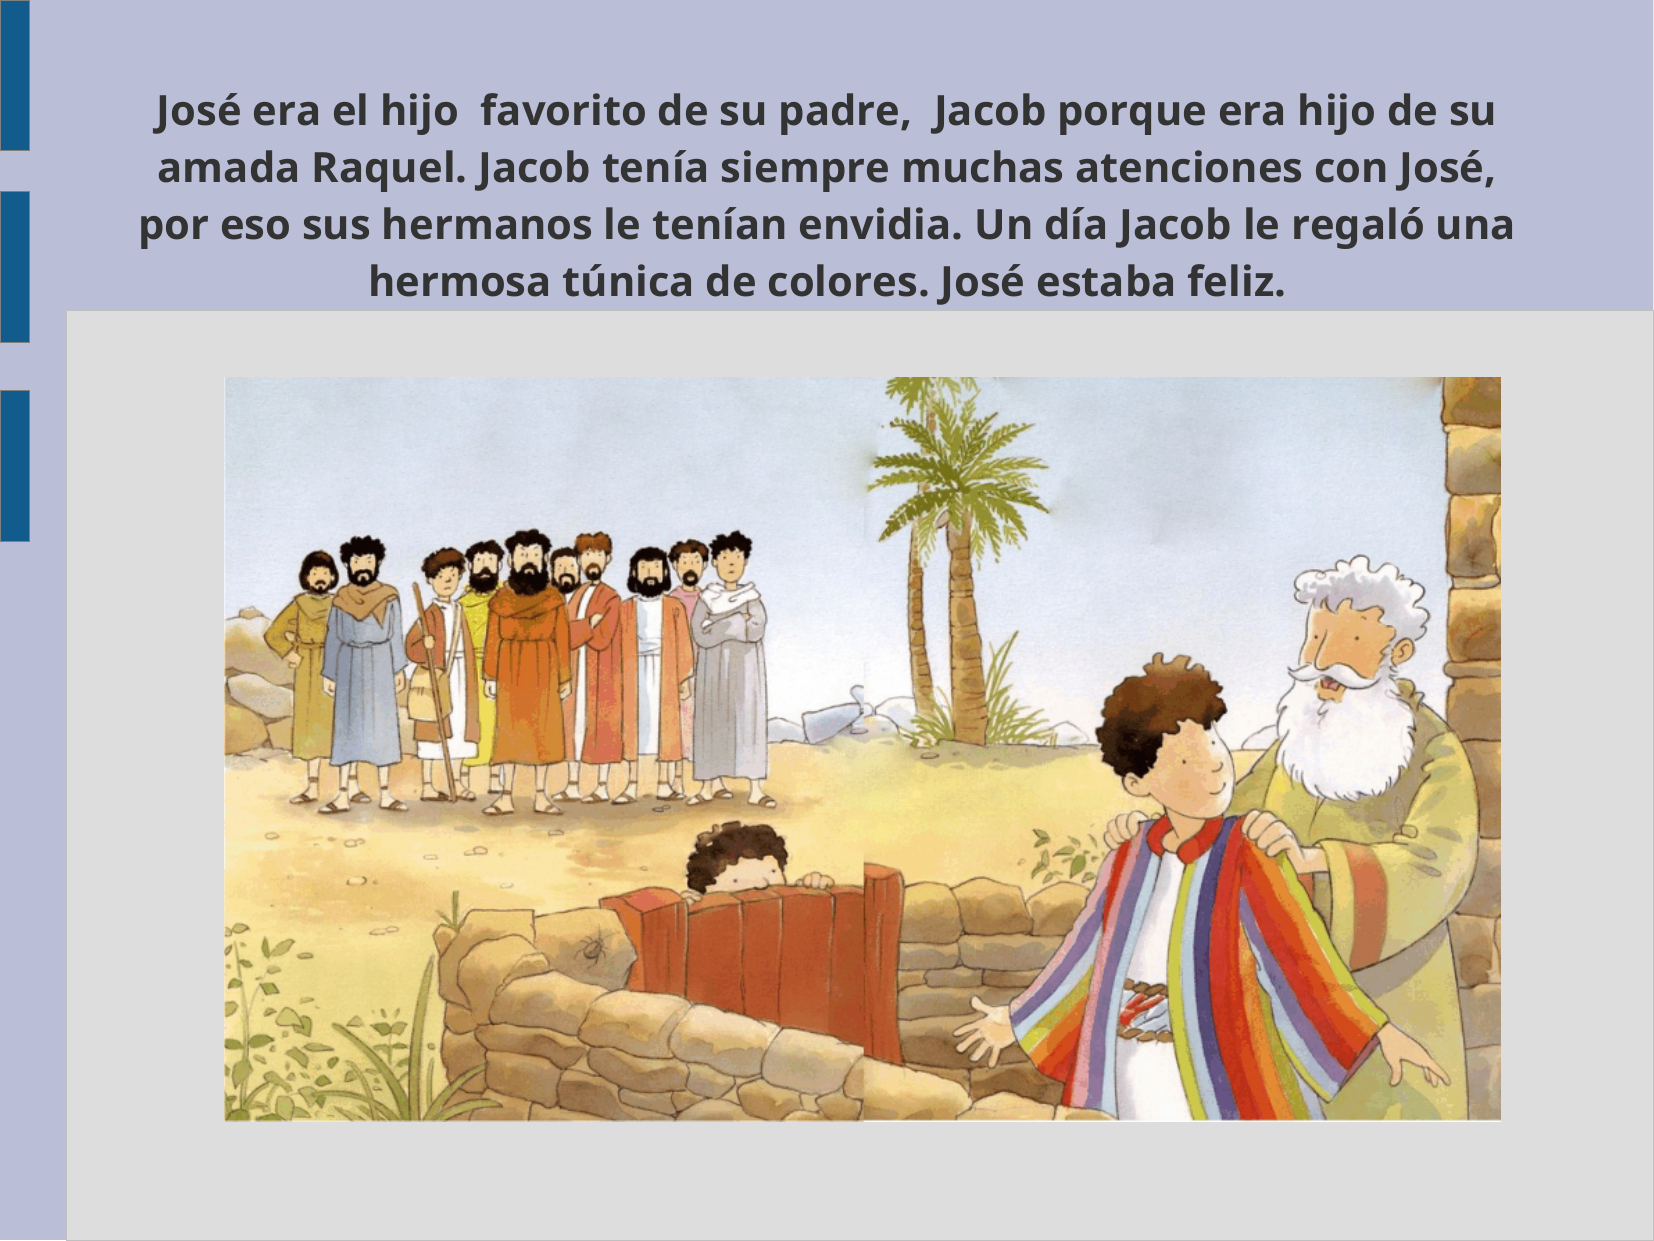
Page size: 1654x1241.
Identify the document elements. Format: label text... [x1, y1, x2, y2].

picture [224, 377, 1501, 1123]
title José era el hijo favorito de su padre, Jacob porque era hijo de su amada Raquel. Jacob tenía siempre muchas atenciones con José, por eso sus hermanos le tenían envidia. Un día Jacob le regaló una hermosa túnica de colores. José estaba feliz. [121, 78, 1534, 312]
